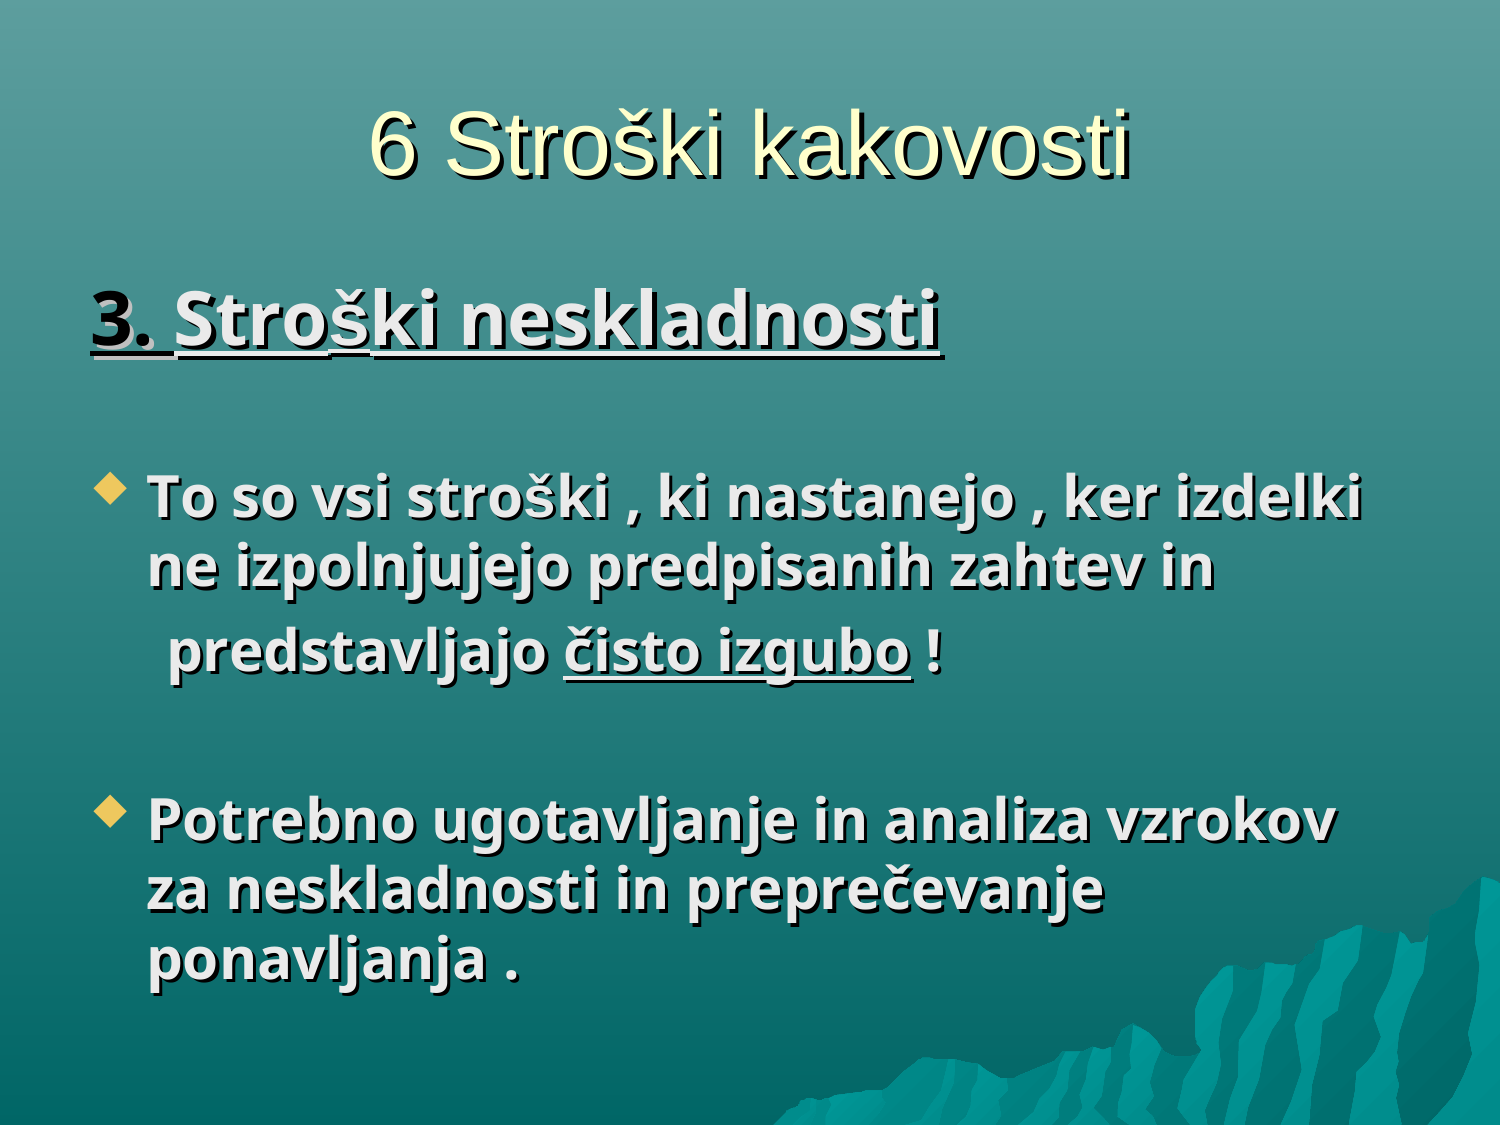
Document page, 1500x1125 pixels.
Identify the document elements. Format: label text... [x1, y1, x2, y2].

title 6 Stroški kakovosti [75, 45, 1426, 233]
list 3. Stroški neskladnosti To so vsi stroški , ki nastanejo , ker izdelki ne izpolnjujejo predpisanih zahtev in predstavljajo čisto izgubo ! Potrebno ugotavljanje in analiza vzrokov za neskladnosti in preprečevanje ponavljanja . [75, 262, 1426, 1015]
